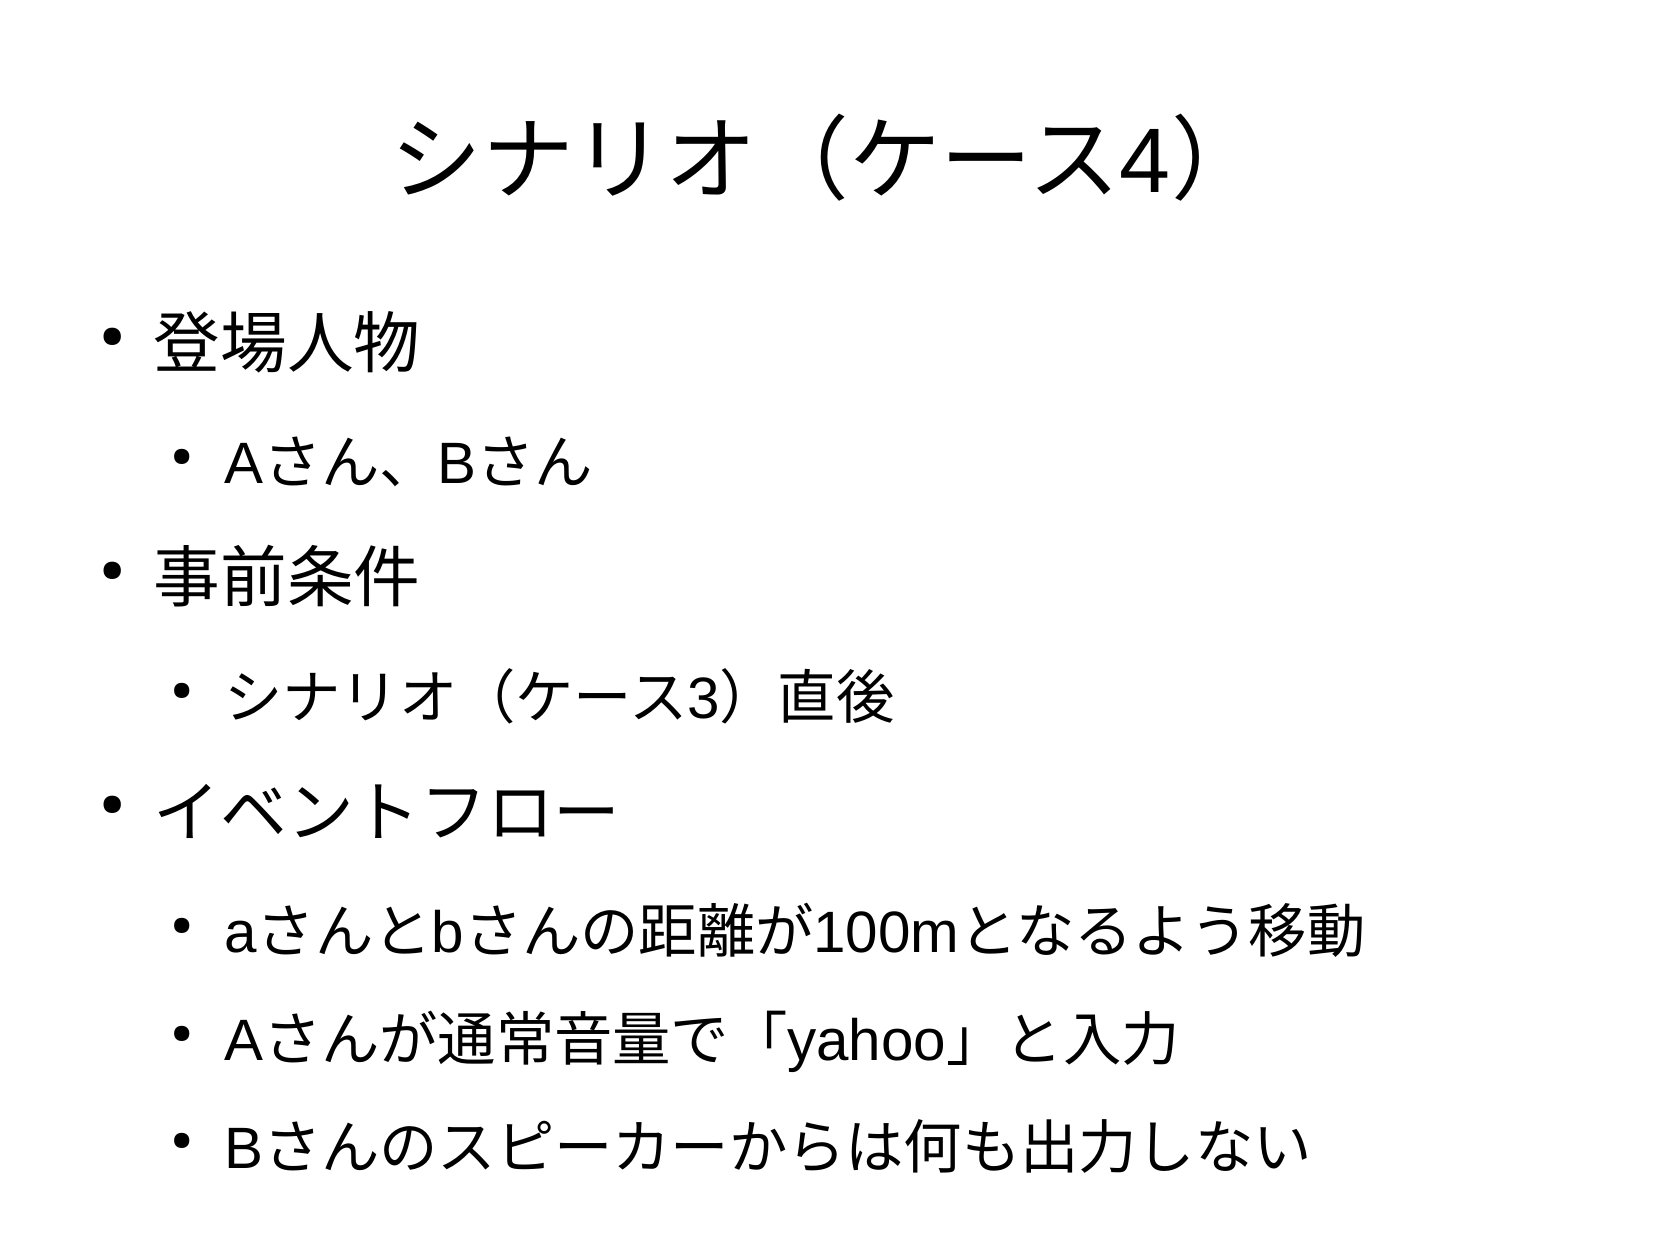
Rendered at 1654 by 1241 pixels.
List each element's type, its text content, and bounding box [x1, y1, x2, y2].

list 登場人物 Aさん、Bさん 事前条件 シナリオ（ケース3）直後 イベントフロー aさんとbさんの距離が100mとなるよう移動 Aさんが通常音量で「yahoo」と入力 Bさんのスピーカーからは何も出力しない [82, 290, 1571, 1094]
title シナリオ（ケース4） [82, 56, 1571, 250]
